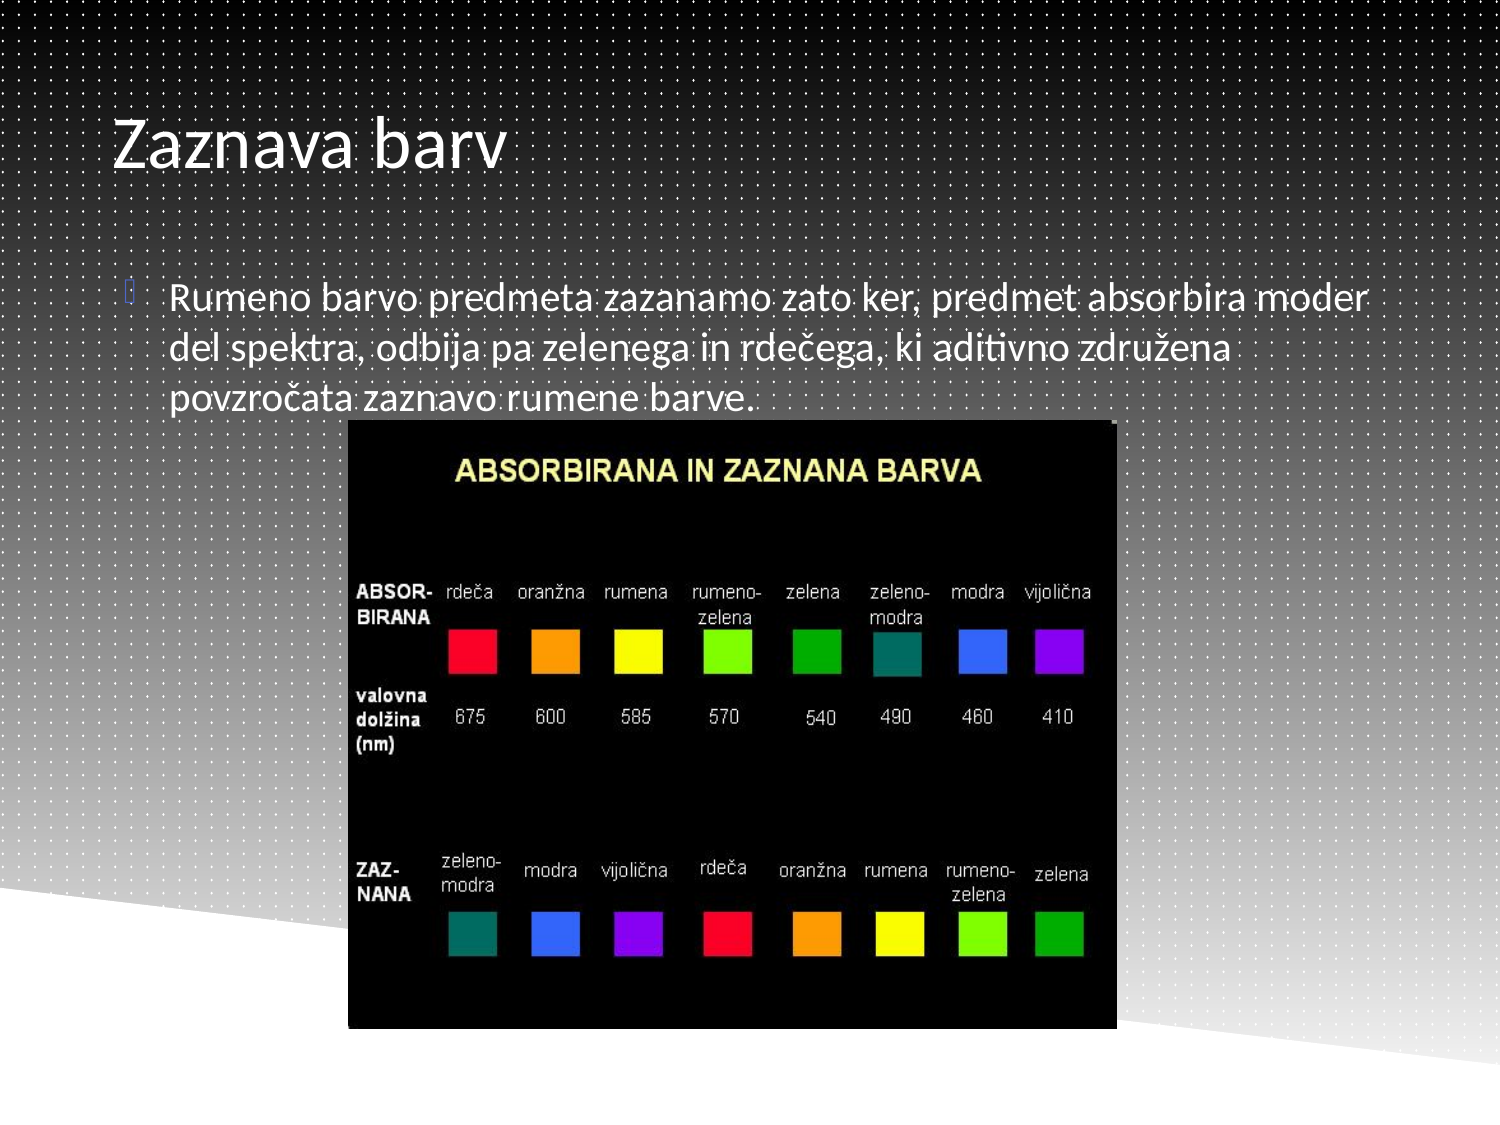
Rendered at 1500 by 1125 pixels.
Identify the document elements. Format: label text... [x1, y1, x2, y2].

title Zaznava barv [112, 45, 1388, 233]
list Rumeno barvo predmeta zazanamo zato ker, predmet absorbira moder del spektra, odbija pa zelenega in rdečega, ki aditivno združena povzročata zaznavo rumene barve. [112, 262, 1388, 875]
picture [348, 420, 1117, 1029]
